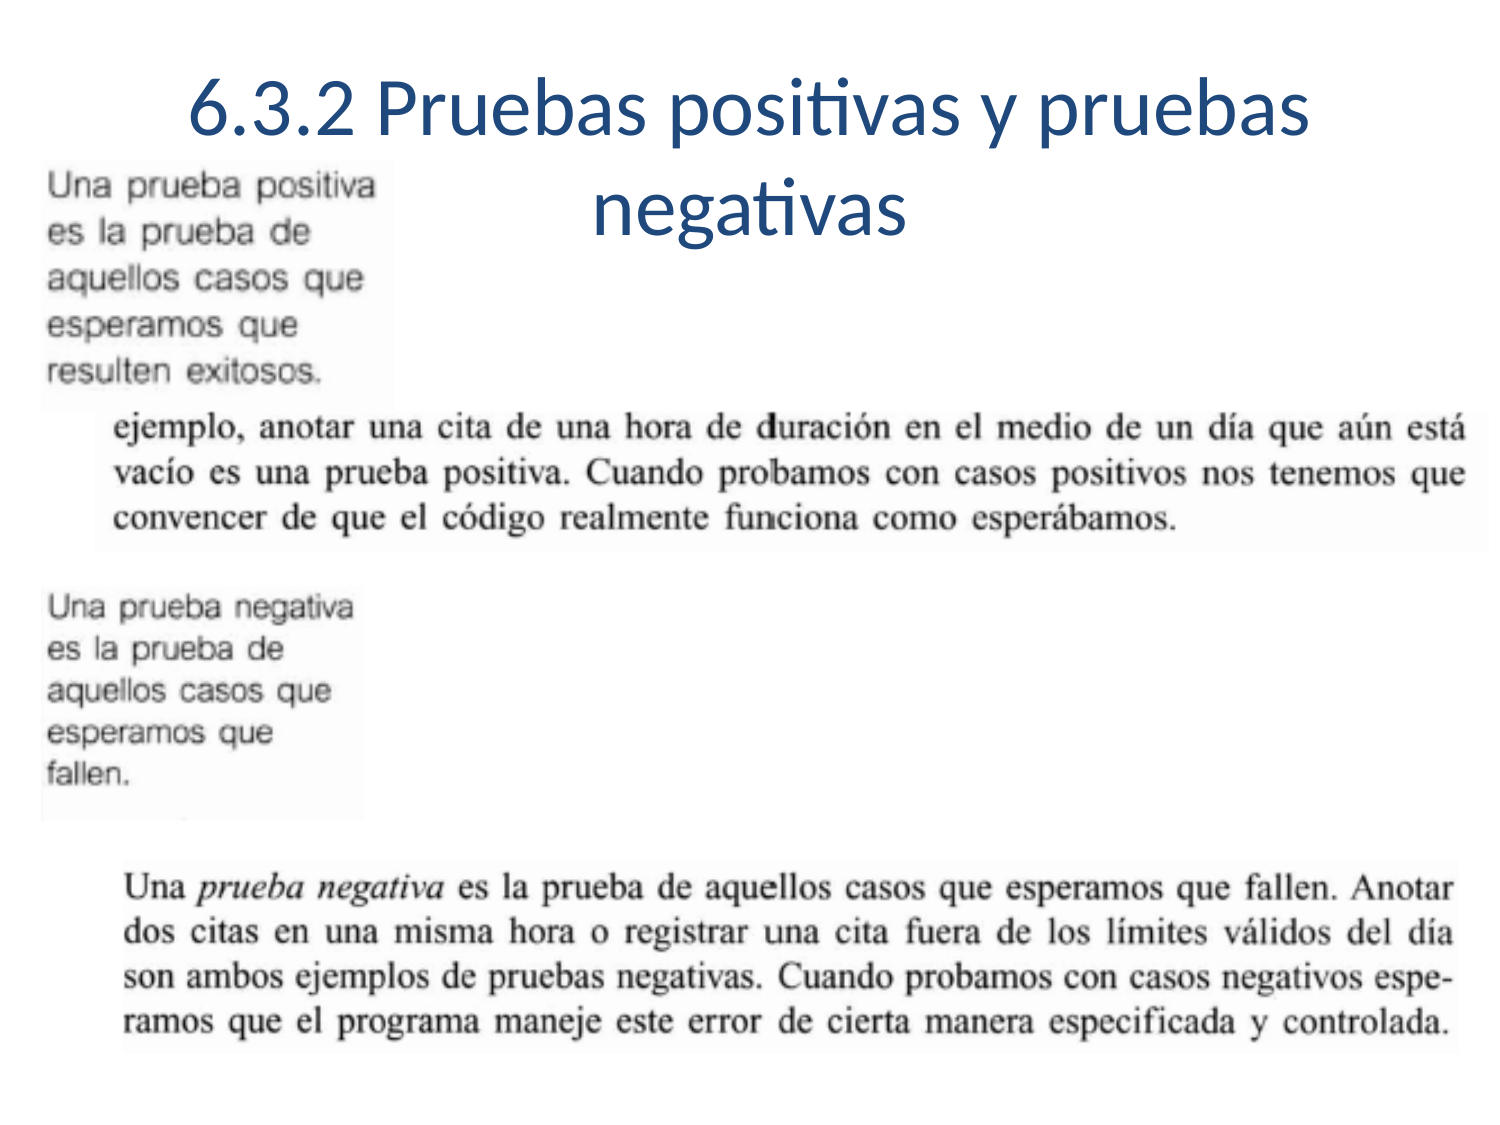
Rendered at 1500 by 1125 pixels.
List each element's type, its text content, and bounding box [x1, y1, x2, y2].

title 6.3.2 Pruebas positivas y pruebas negativas [75, 45, 1426, 161]
picture [41, 586, 364, 821]
picture [41, 160, 1489, 553]
picture [123, 860, 1459, 1054]
